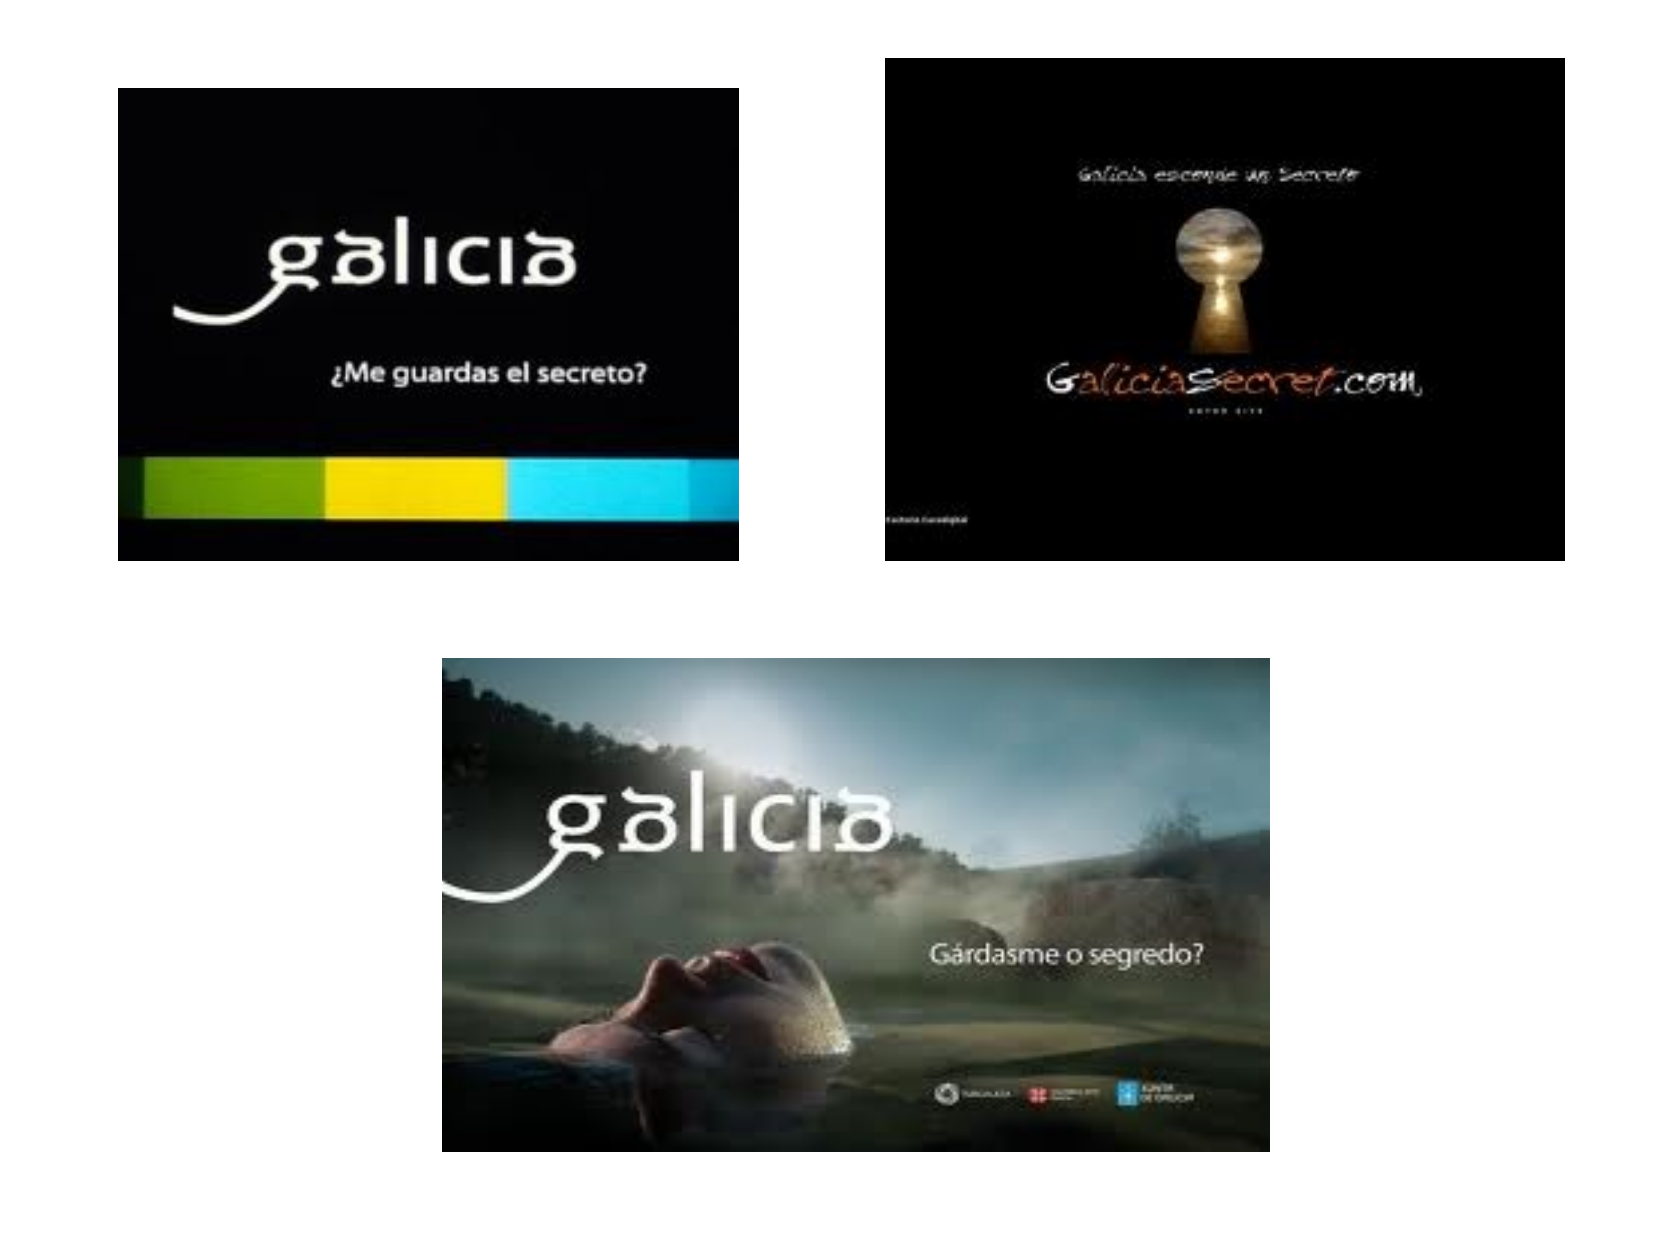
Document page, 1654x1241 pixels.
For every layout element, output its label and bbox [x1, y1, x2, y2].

picture [442, 658, 1270, 1152]
picture [118, 88, 739, 562]
picture [885, 58, 1565, 562]
